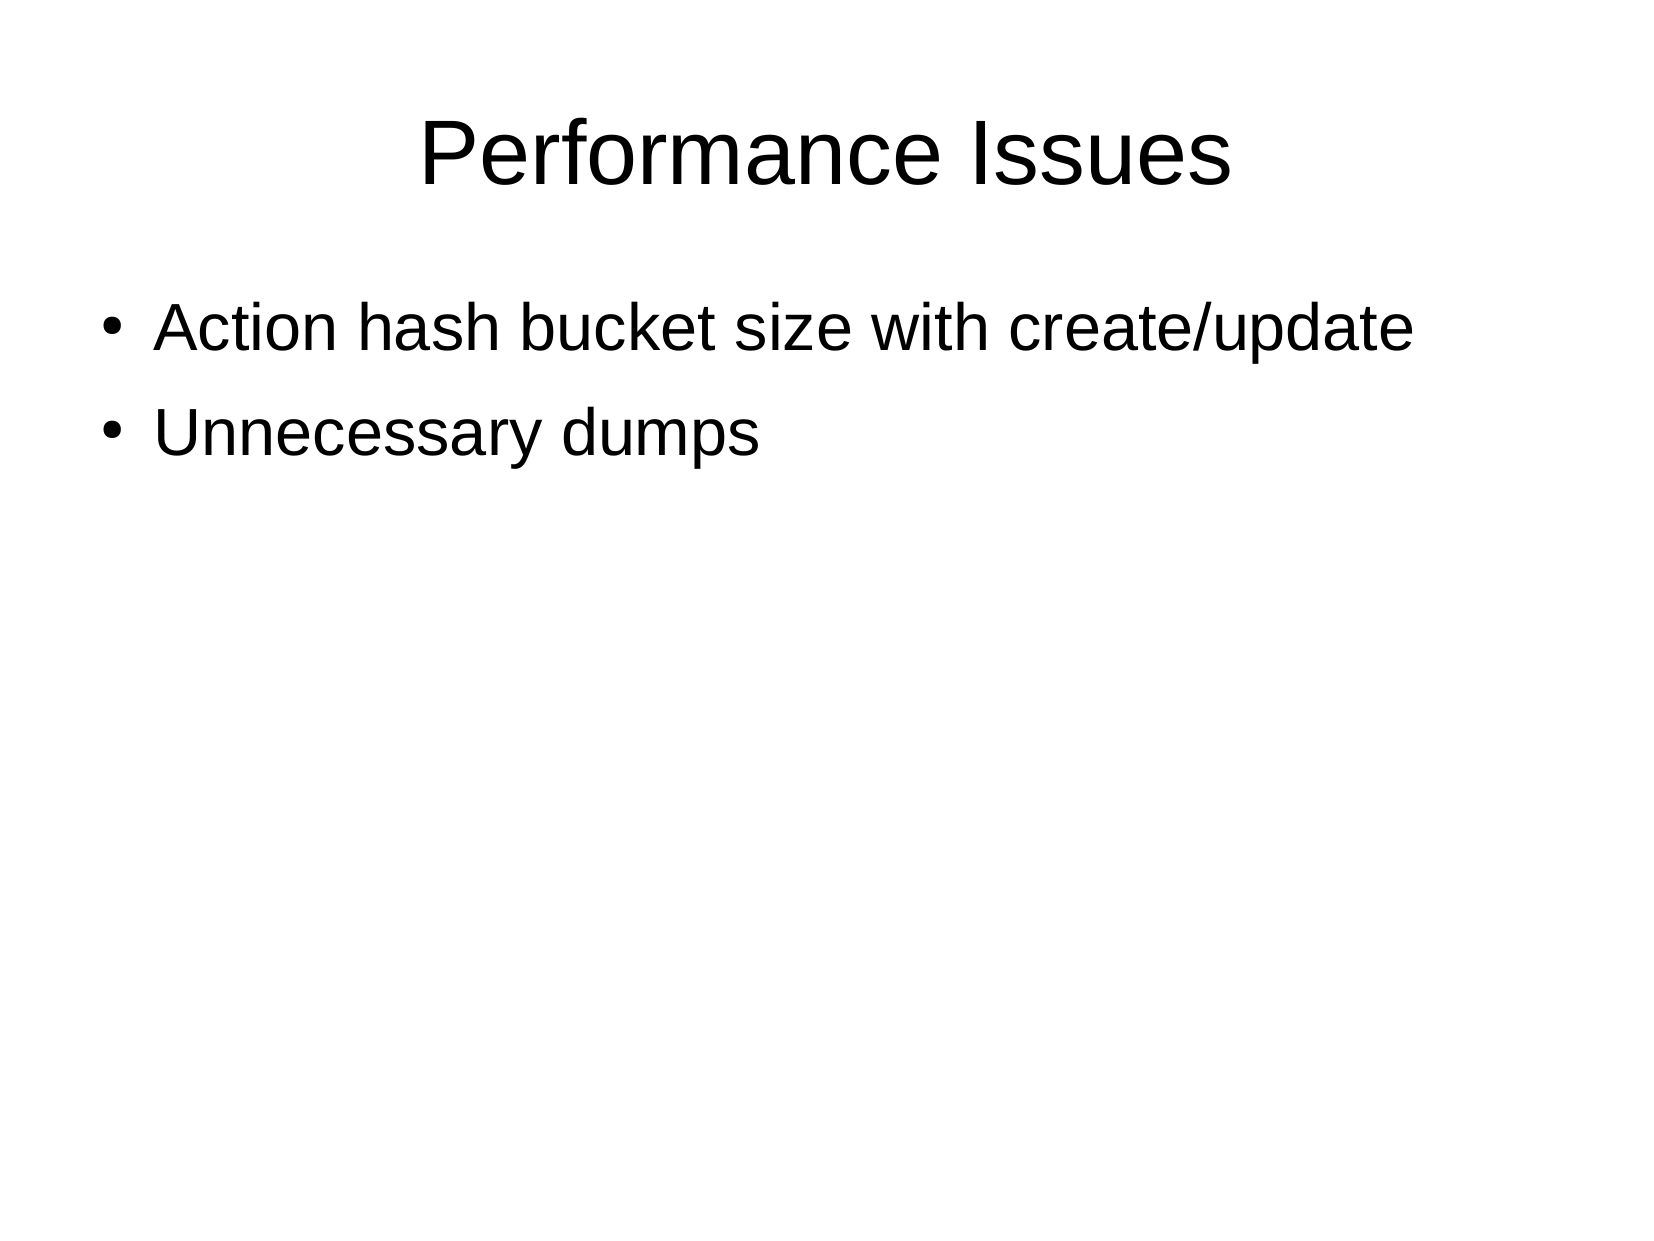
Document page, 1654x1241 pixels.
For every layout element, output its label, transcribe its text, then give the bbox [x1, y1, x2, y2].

list Action hash bucket size with create/update Unnecessary dumps [82, 290, 1571, 1010]
title Performance Issues [82, 49, 1571, 257]
